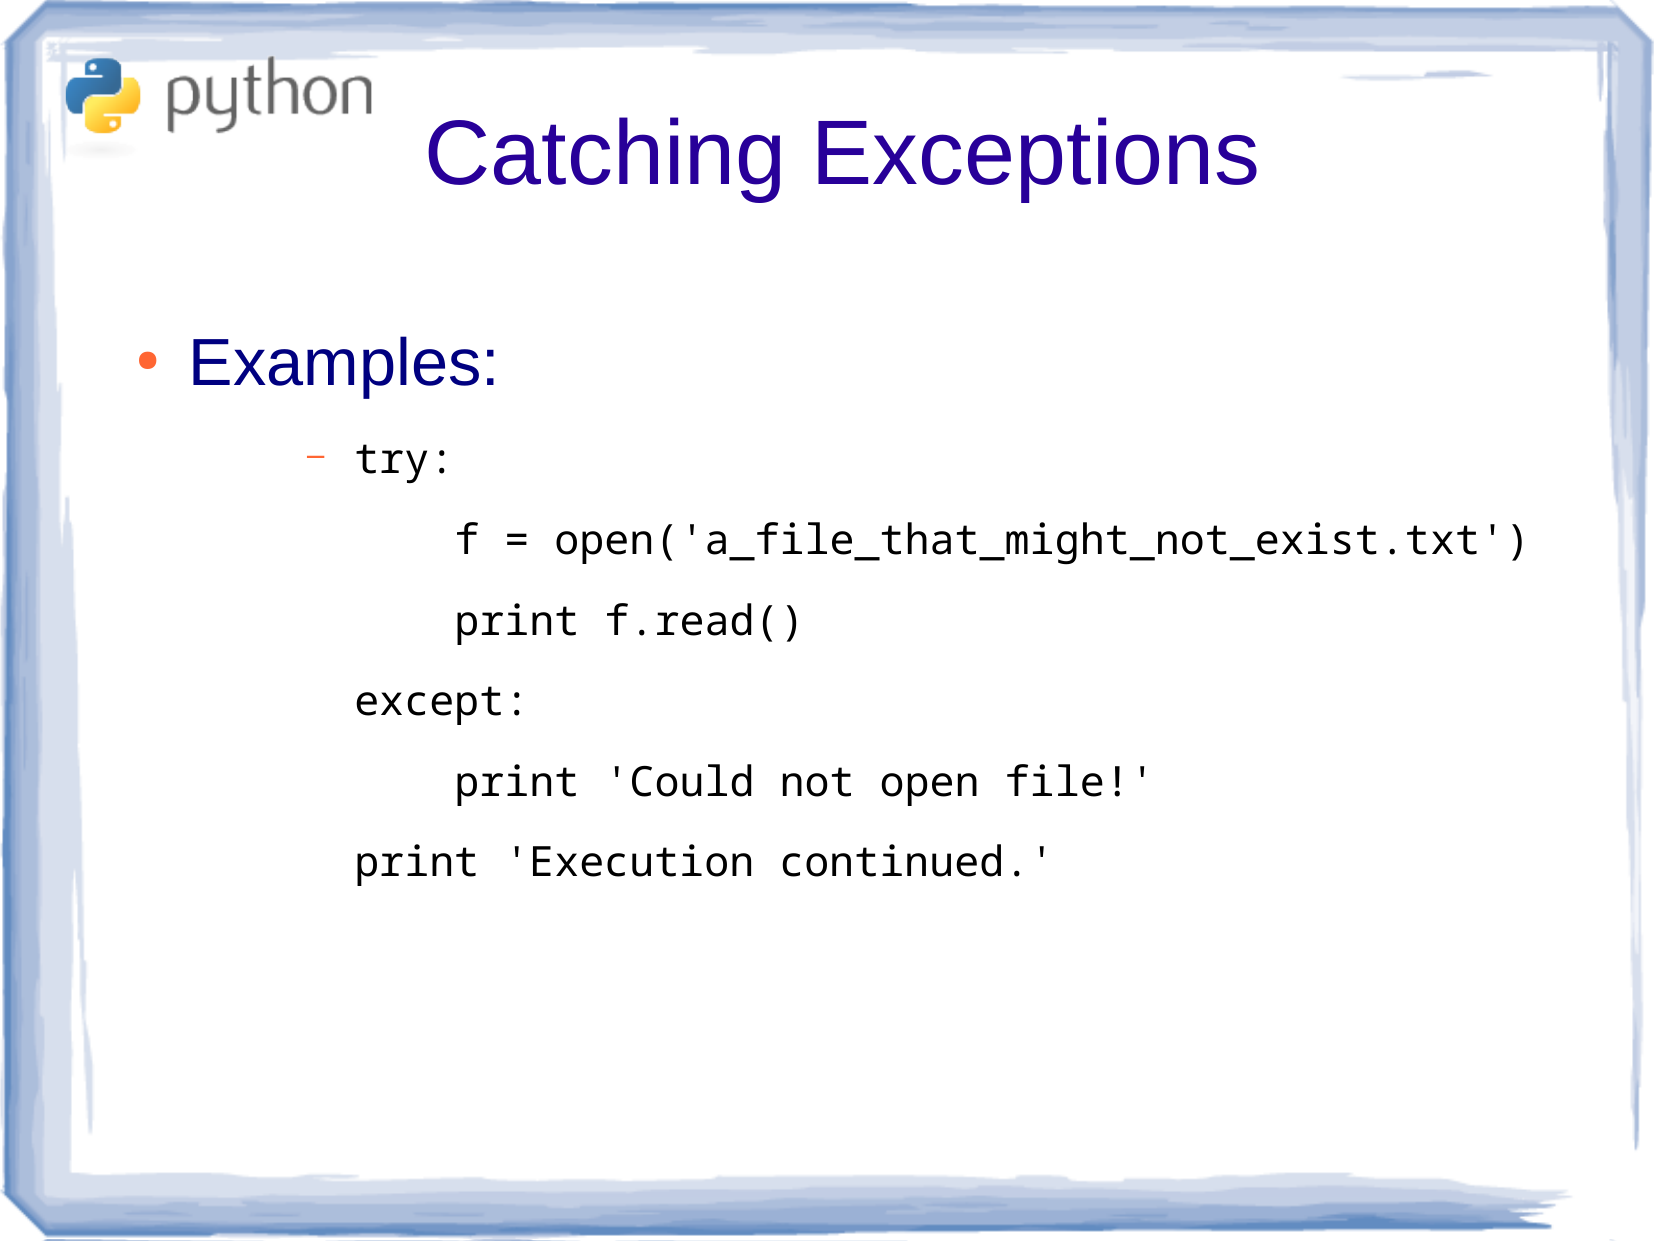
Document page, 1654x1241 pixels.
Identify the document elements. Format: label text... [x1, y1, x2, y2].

picture [0, 0, 1654, 1241]
title Catching Exceptions [82, 49, 1571, 257]
list Examples: try: f = open('a_file_that_might_not_exist.txt') print f.read() except: print 'Could not open file!' print 'Execution continued.' [118, 324, 1571, 990]
